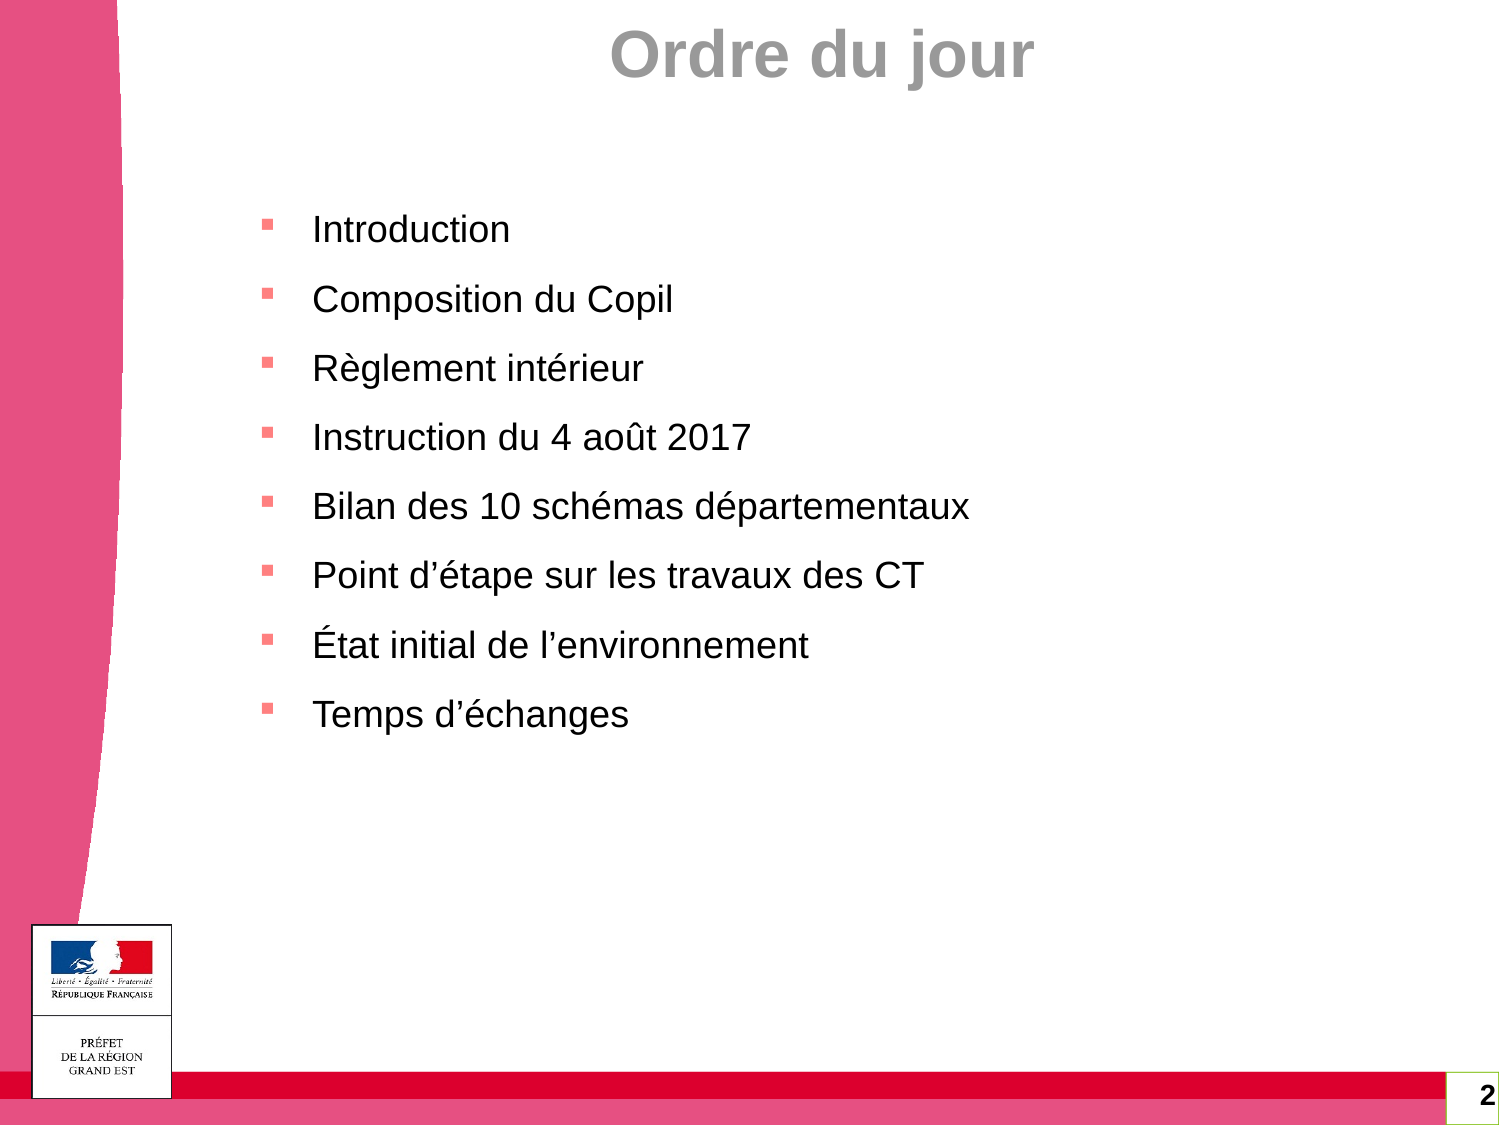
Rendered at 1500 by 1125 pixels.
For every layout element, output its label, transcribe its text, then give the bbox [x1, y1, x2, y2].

picture [0, 0, 1499, 1125]
title Ordre du jour [171, 8, 1474, 100]
list Introduction Composition du Copil Règlement intérieur Instruction du 4 août 2017 Bilan des 10 schémas départementaux Point d’étape sur les travaux des CT État initial de l’environnement Temps d’échanges [241, 208, 1159, 940]
